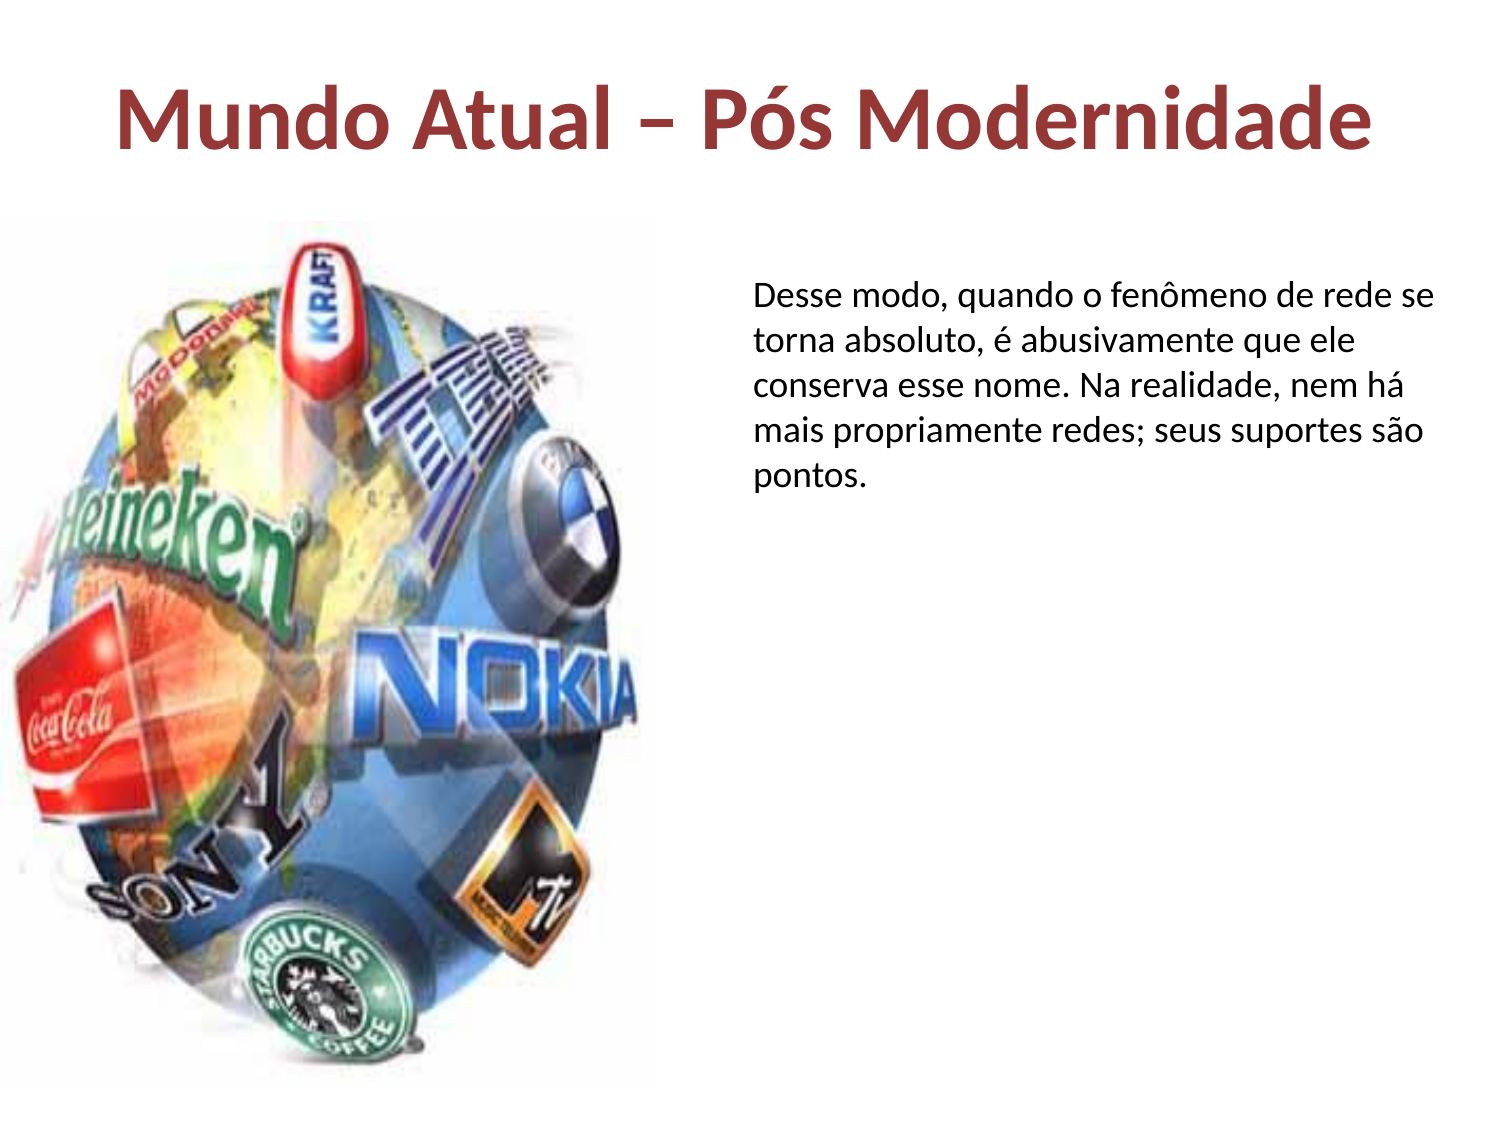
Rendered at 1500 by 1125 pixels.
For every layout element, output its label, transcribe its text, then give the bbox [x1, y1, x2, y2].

list Desse modo, quando o fenômeno de rede se torna absoluto, é abusivamente que ele conserva esse nome. Na realidade, nem há mais propriamente redes; seus suportes são pontos. [738, 262, 1471, 1083]
picture [0, 221, 656, 1083]
text_box Mundo Atual – Pós Modernidade [99, 19, 1450, 207]
